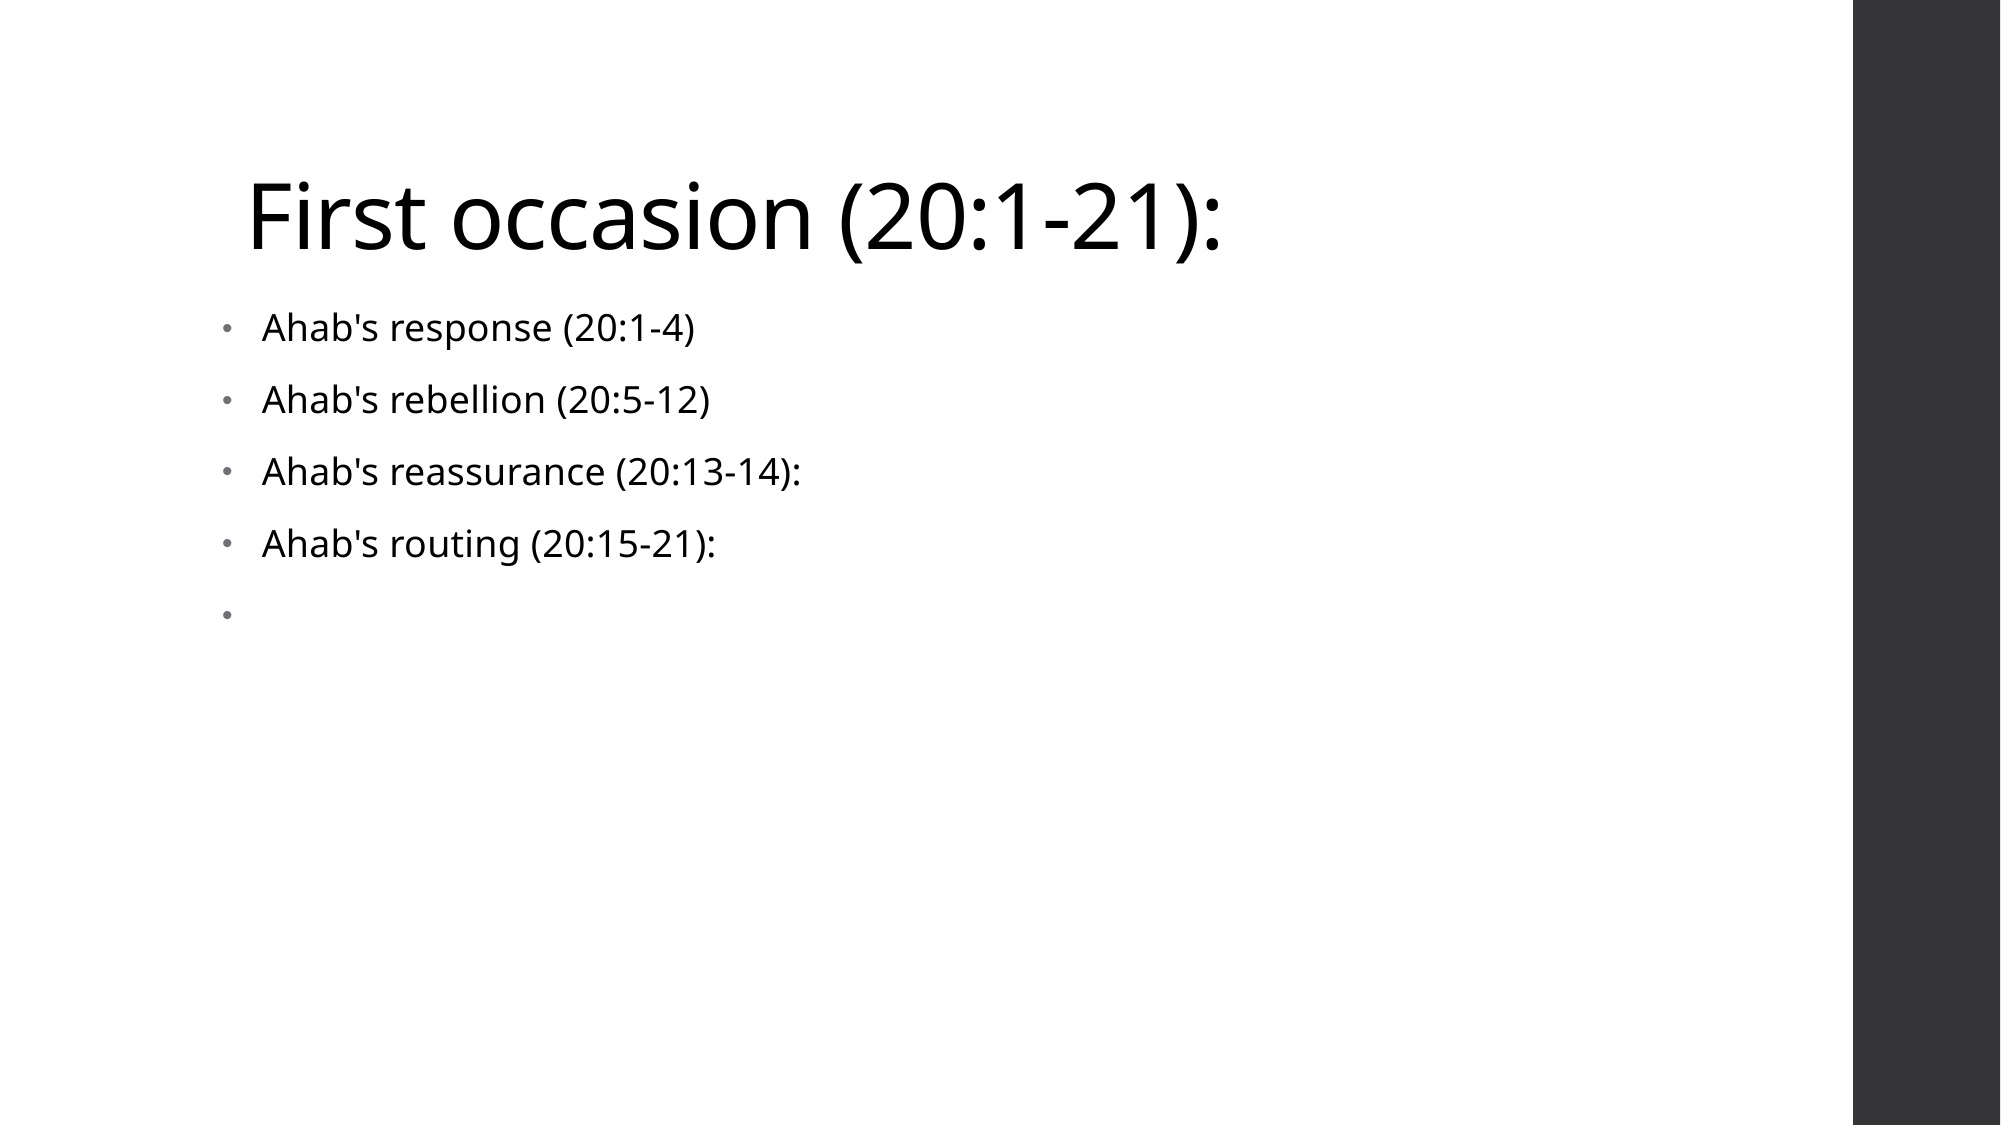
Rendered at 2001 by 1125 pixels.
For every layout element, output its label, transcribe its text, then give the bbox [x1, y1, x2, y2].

list Ahab's response (20:1-4) Ahab's rebellion (20:5-12) Ahab's reassurance (20:13-14): Ahab's routing (20:15-21): [206, 299, 1617, 1014]
title First occasion (20:1-21): [206, 60, 1797, 278]
